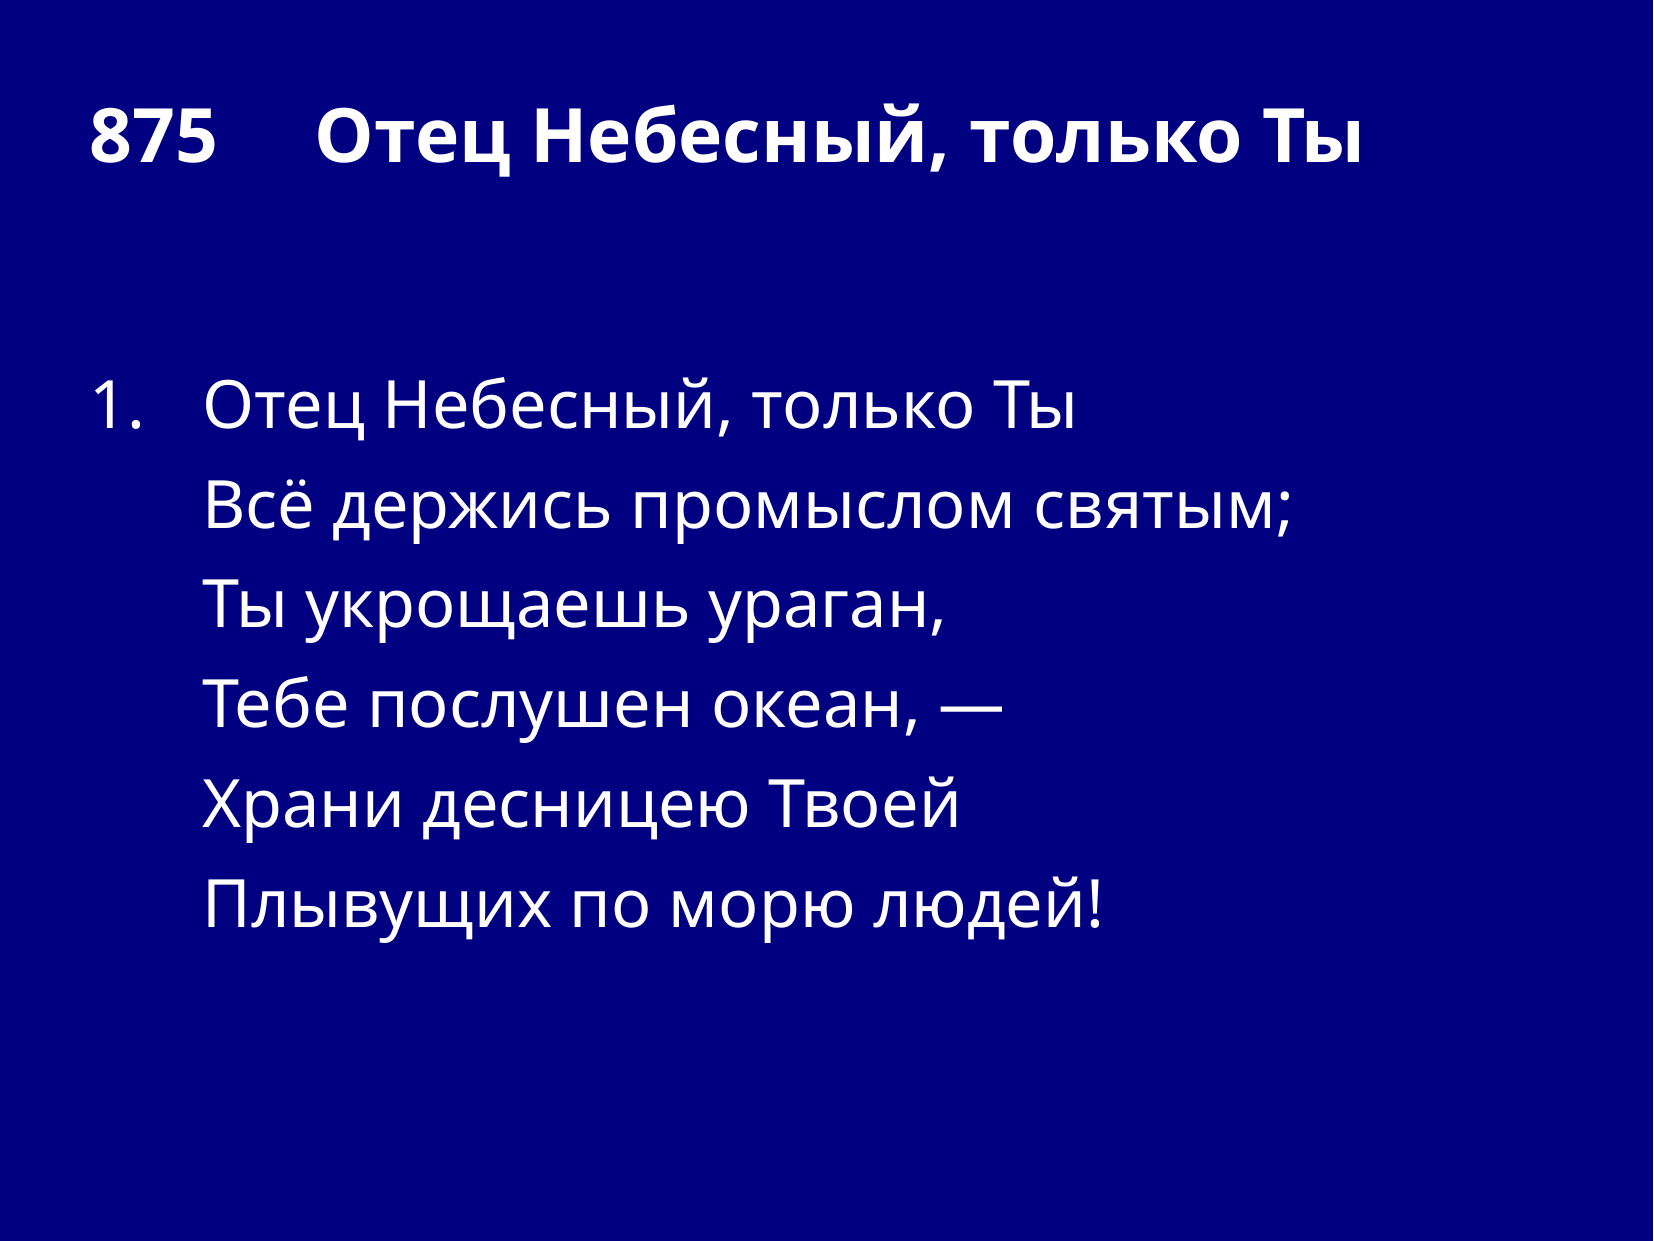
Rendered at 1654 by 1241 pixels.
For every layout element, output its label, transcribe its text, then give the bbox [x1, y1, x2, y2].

text_box 1. Отец Небесный, только Ты Всё держись промыслом святым; Ты укрощаешь ураган, Тебе послушен океан, ― Храни десницею Твоей Плывущих по морю людей! [75, 188, 1576, 1163]
text_box 875 Отец Небесный, только Ты [75, 75, 1576, 188]
